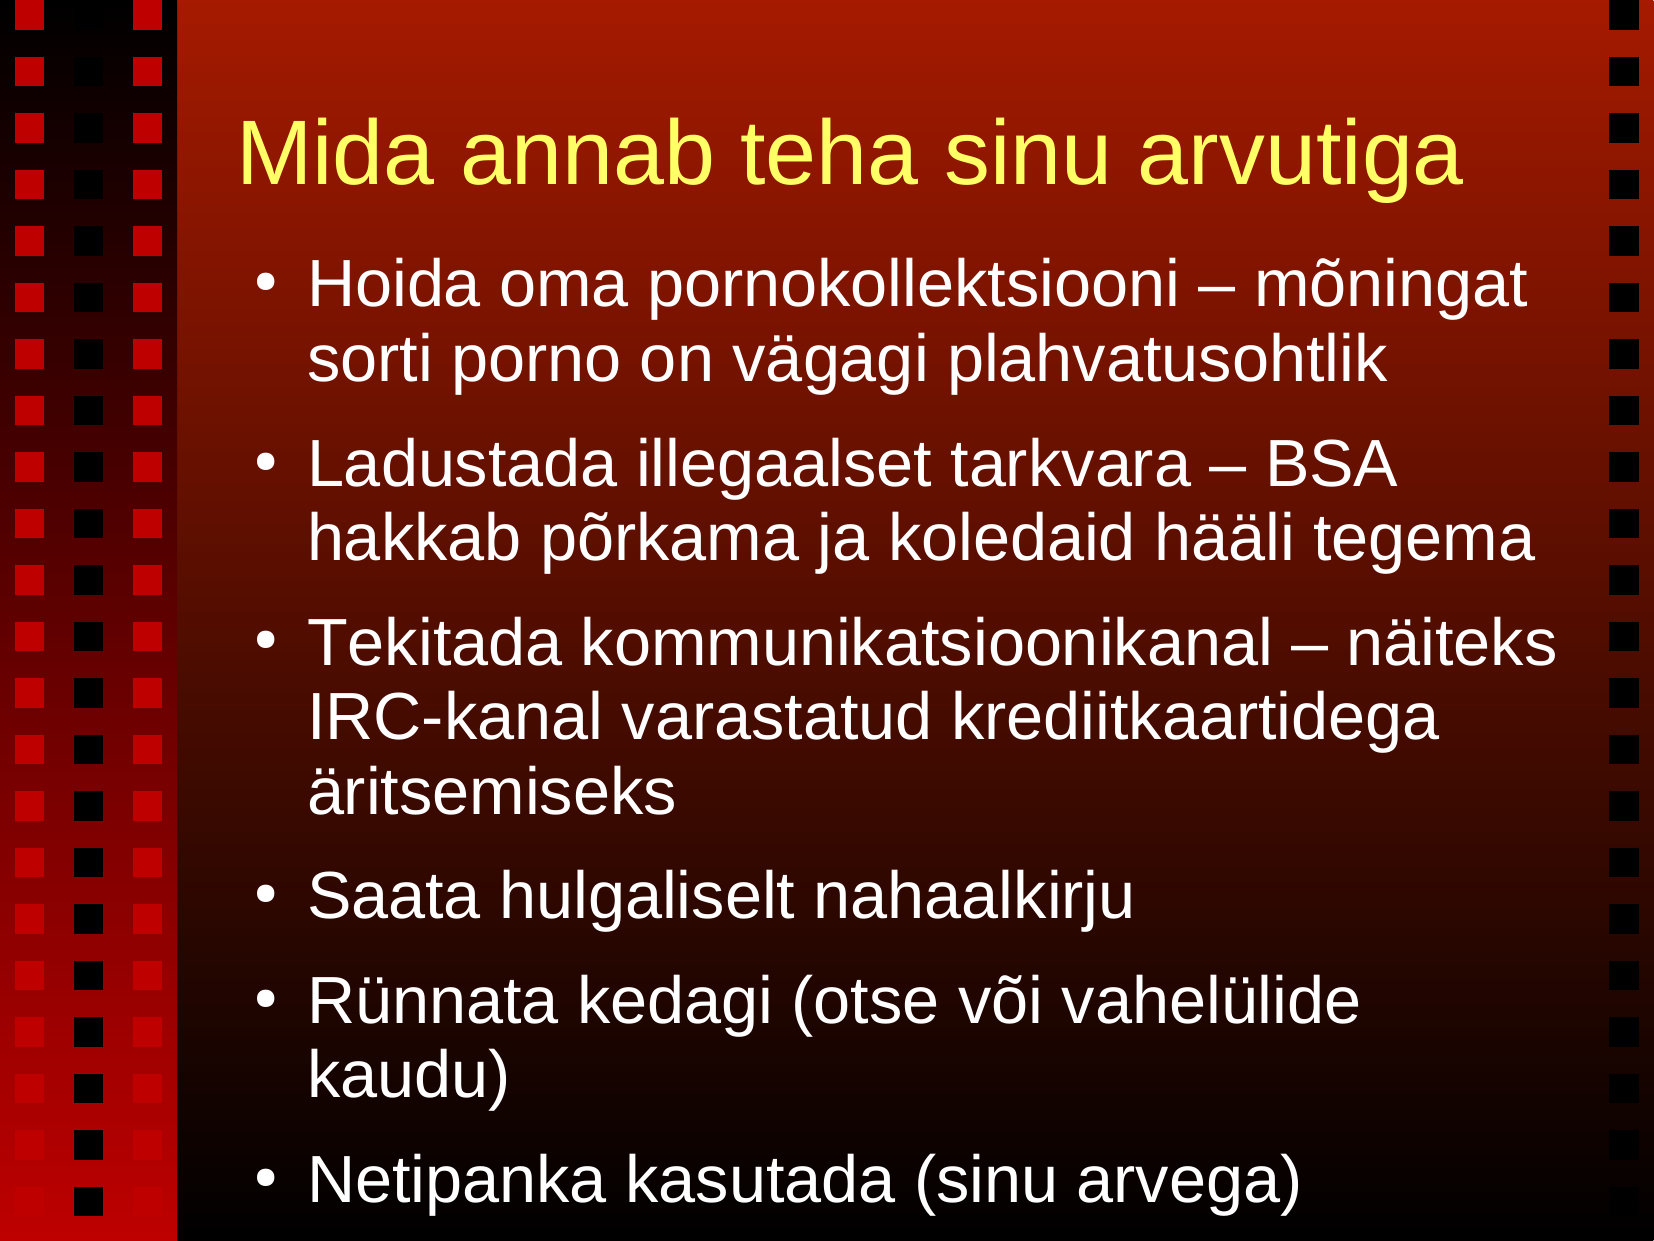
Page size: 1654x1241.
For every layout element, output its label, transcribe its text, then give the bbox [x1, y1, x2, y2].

list Hoida oma pornokollektsiooni – mõningat sorti porno on vägagi plahvatusohtlik Ladustada illegaalset tarkvara – BSA hakkab põrkama ja koledaid hääli tegema Tekitada kommunikatsioonikanal – näiteks IRC-kanal varastatud krediitkaartidega äritsemiseks Saata hulgaliselt nahaalkirju Rünnata kedagi (otse või vahelülide kaudu) Netipanka kasutada (sinu arvega) [236, 246, 1571, 1217]
title Mida annab teha sinu arvutiga [236, 49, 1571, 246]
